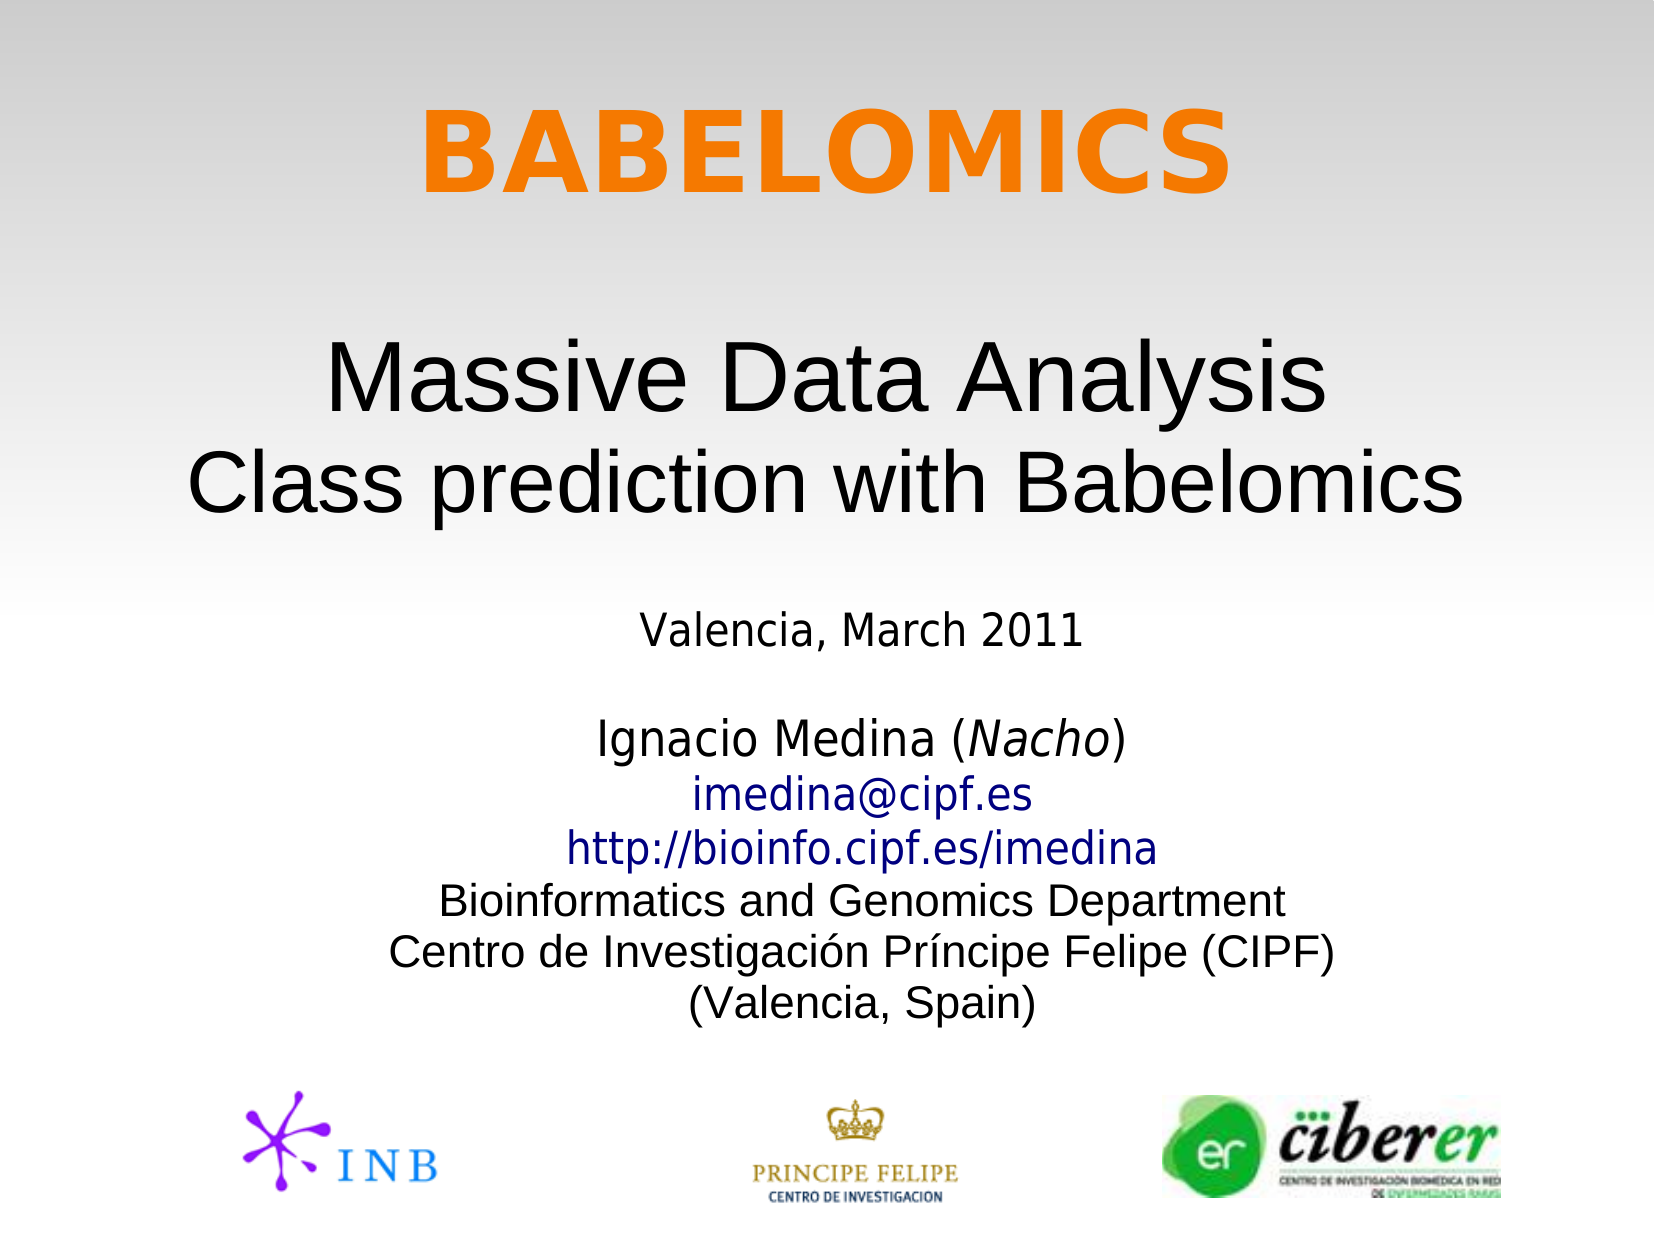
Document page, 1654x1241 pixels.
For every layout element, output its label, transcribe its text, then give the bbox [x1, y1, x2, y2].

picture [226, 1085, 450, 1201]
title BABELOMICS [82, 49, 1571, 256]
text_box Valencia, March 2011 Ignacio Medina (Nacho) imedina@cipf.es http://bioinfo.cipf.es/imedina Bioinformatics and Genomics Department Centro de Investigación Príncipe Felipe (CIPF) (Valencia, Spain) [300, 596, 1426, 1160]
picture [1162, 1095, 1501, 1198]
picture [750, 1160, 961, 1206]
subtitle Massive Data Analysis Class prediction with Babelomics [82, 256, 1571, 597]
